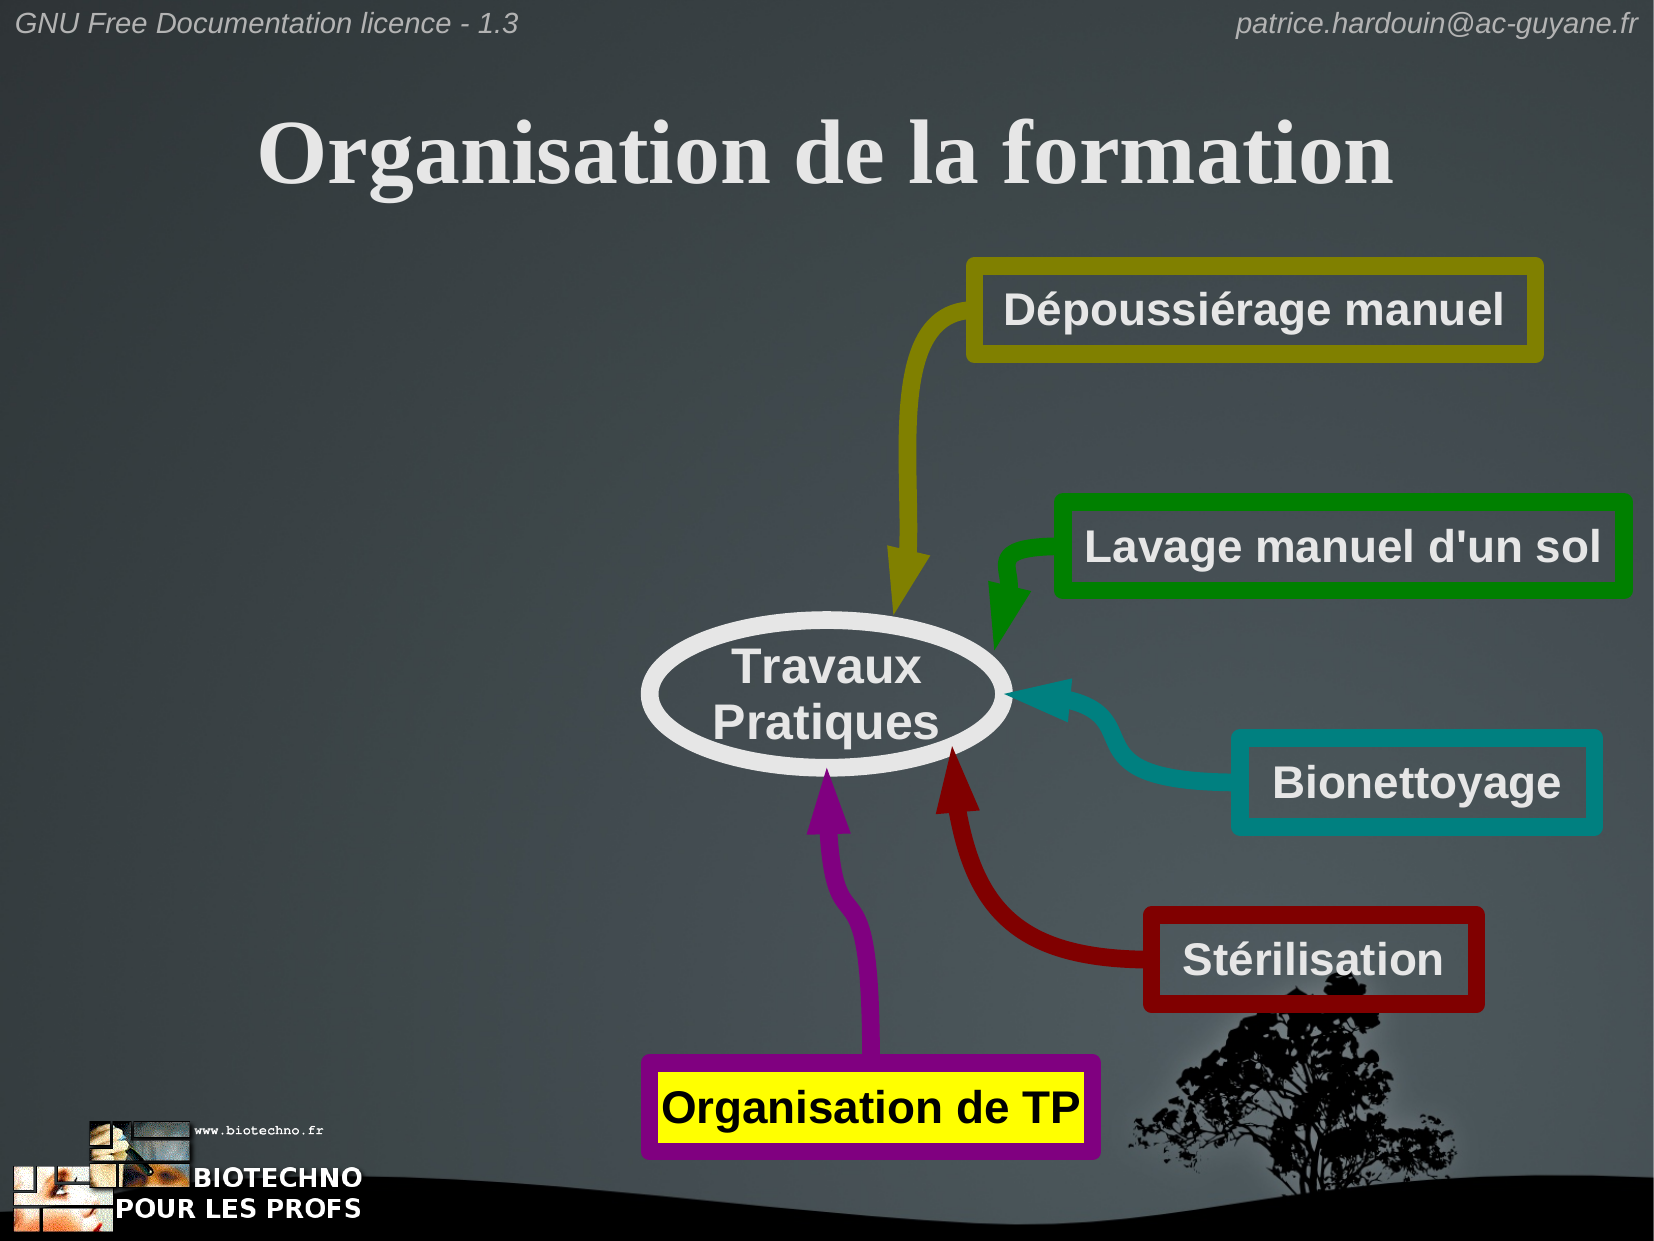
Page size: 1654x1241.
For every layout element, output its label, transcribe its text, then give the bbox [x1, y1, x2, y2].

text_box Stérilisation [1151, 915, 1477, 1004]
text_box Bionettoyage [1240, 738, 1595, 827]
text_box Organisation de TP [649, 1062, 1093, 1152]
title Organisation de la formation [82, 49, 1571, 257]
picture [0, 0, 1654, 1241]
text_box Lavage manuel d'un sol [1062, 501, 1625, 591]
text_box Travaux Pratiques [649, 620, 1004, 768]
text_box Dépoussiérage manuel [974, 265, 1536, 355]
